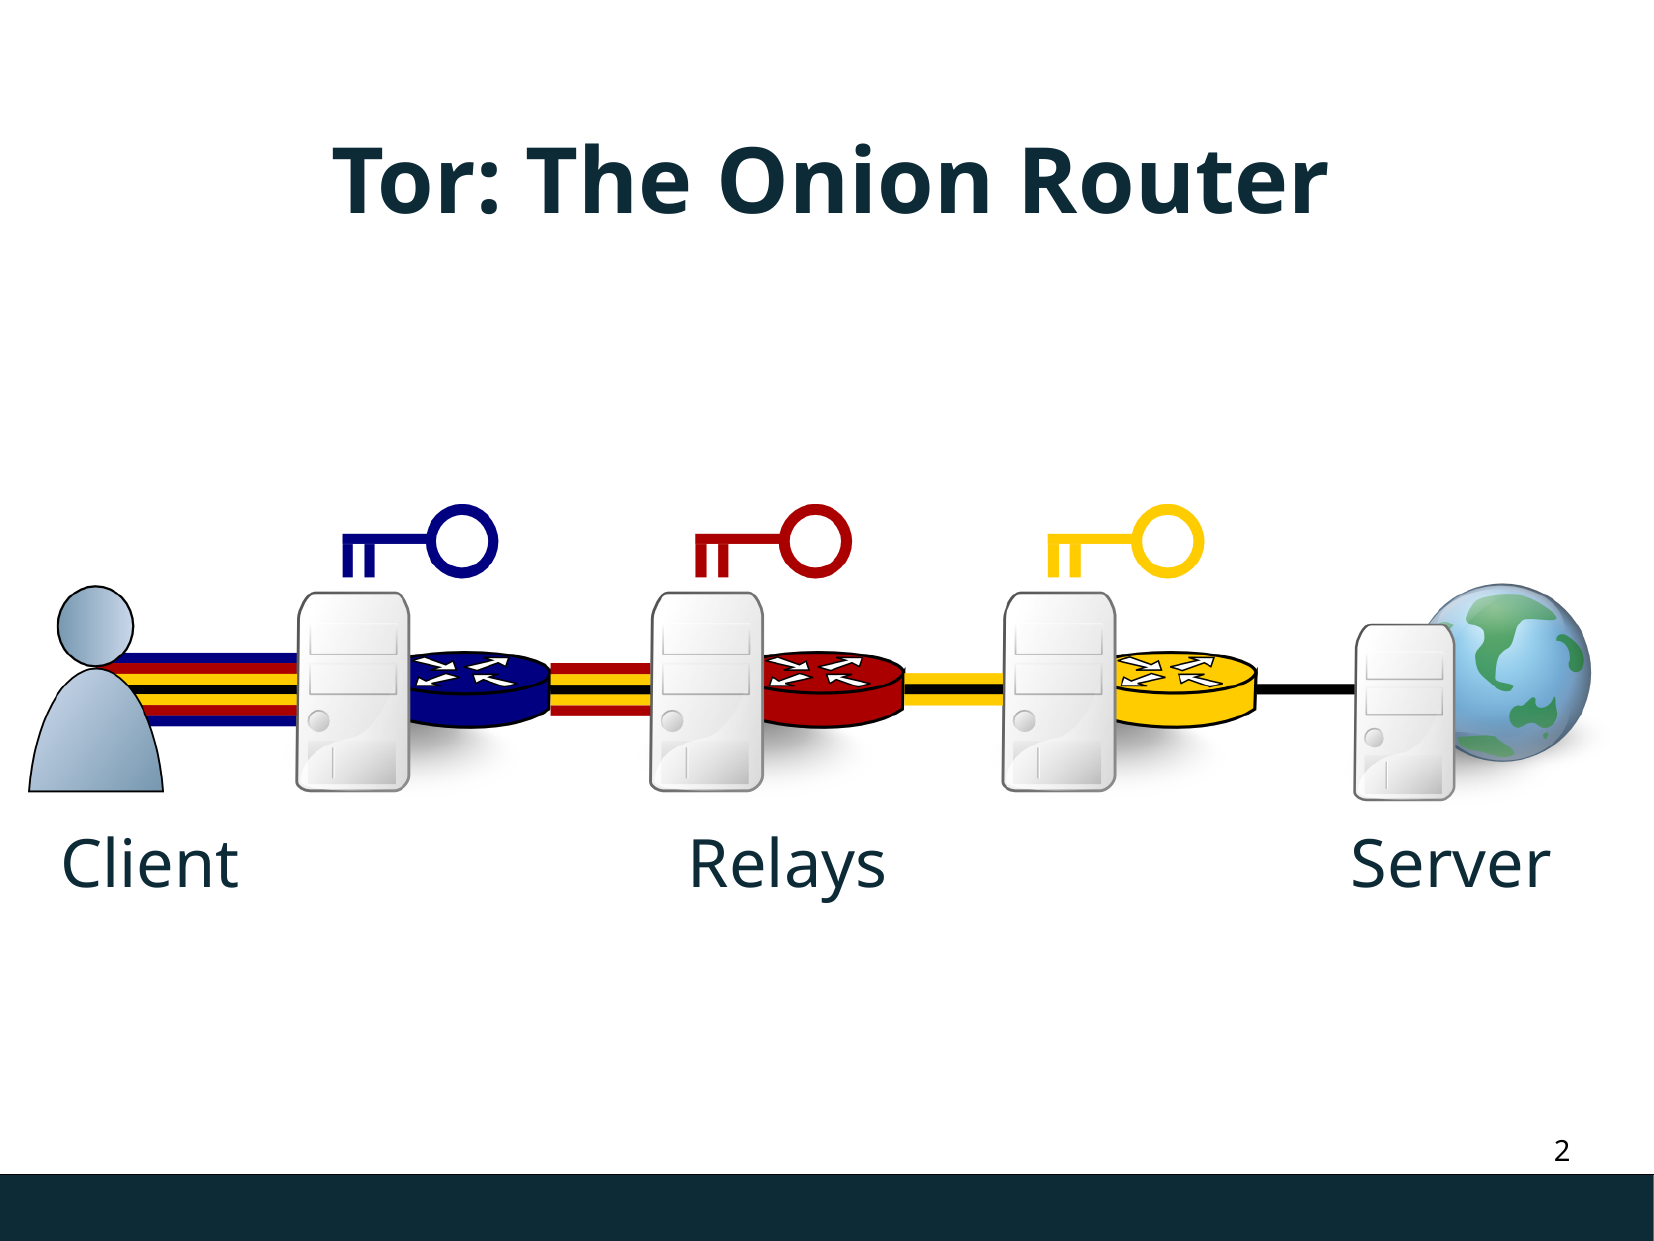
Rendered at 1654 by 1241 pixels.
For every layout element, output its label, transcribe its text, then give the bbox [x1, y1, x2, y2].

text_box Client [45, 809, 271, 901]
text_box Relays [672, 809, 931, 901]
title Tor: The Onion Router [86, 74, 1575, 282]
picture [28, 504, 1611, 806]
text_box Server [1336, 809, 1591, 901]
